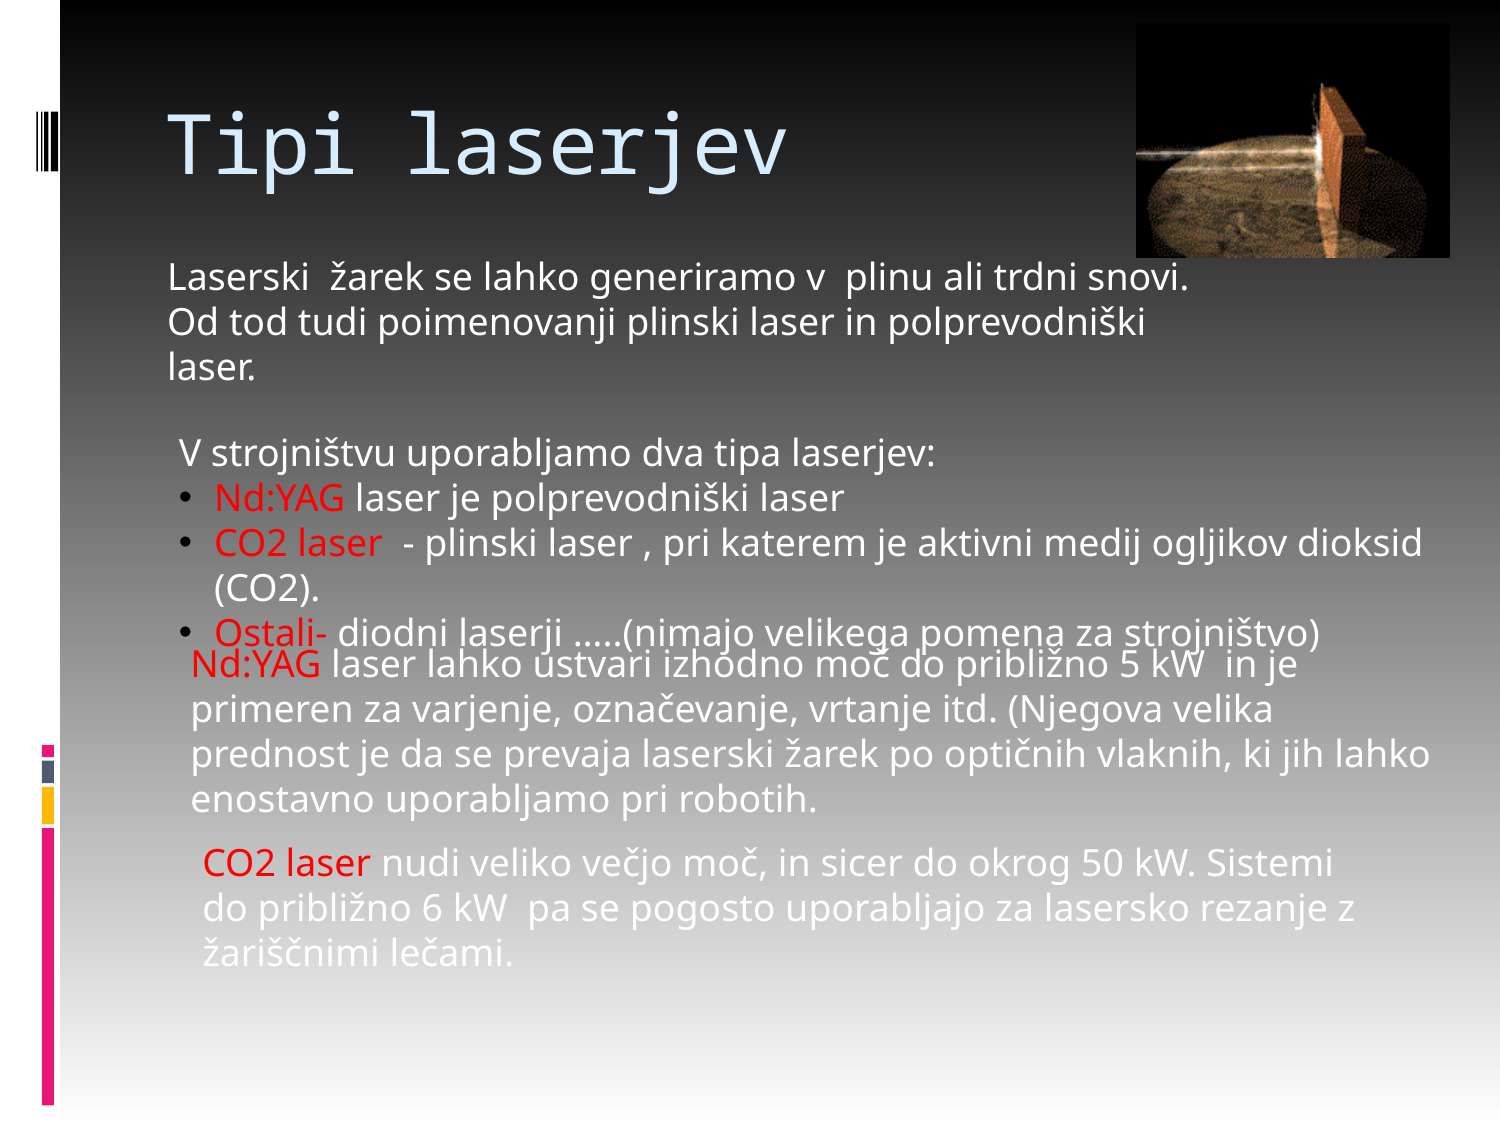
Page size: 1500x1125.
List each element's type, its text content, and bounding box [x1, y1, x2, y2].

text_box Laserski žarek se lahko generiramo v plinu ali trdni snovi. Od tod tudi poimenovanji plinski laser in polprevodniški laser. [152, 246, 1243, 396]
title Tipi laserjev [150, 83, 1136, 234]
picture [1136, 23, 1450, 258]
text_box Nd:YAG laser lahko ustvari izhodno moč do približno 5 kW in je primeren za varjenje, označevanje, vrtanje itd. (Njegova velika prednost je da se prevaja laserski žarek po optičnih vlaknih, ki jih lahko enostavno uporabljamo pri robotih. [175, 632, 1453, 873]
text_box V strojništvu uporabljamo dva tipa laserjev: Nd:YAG laser je polprevodniški laser CO2 laser - plinski laser , pri katerem je aktivni medij ogljikov dioksid (CO2). Ostali- diodni laserji …..(nimajo velikega pomena za strojništvo) [164, 421, 1465, 662]
text_box CO2 laser nudi veliko večjo moč, in sicer do okrog 50 kW. Sistemi do približno 6 kW pa se pogosto uporabljajo za lasersko rezanje z žariščnimi lečami. [187, 831, 1407, 982]
